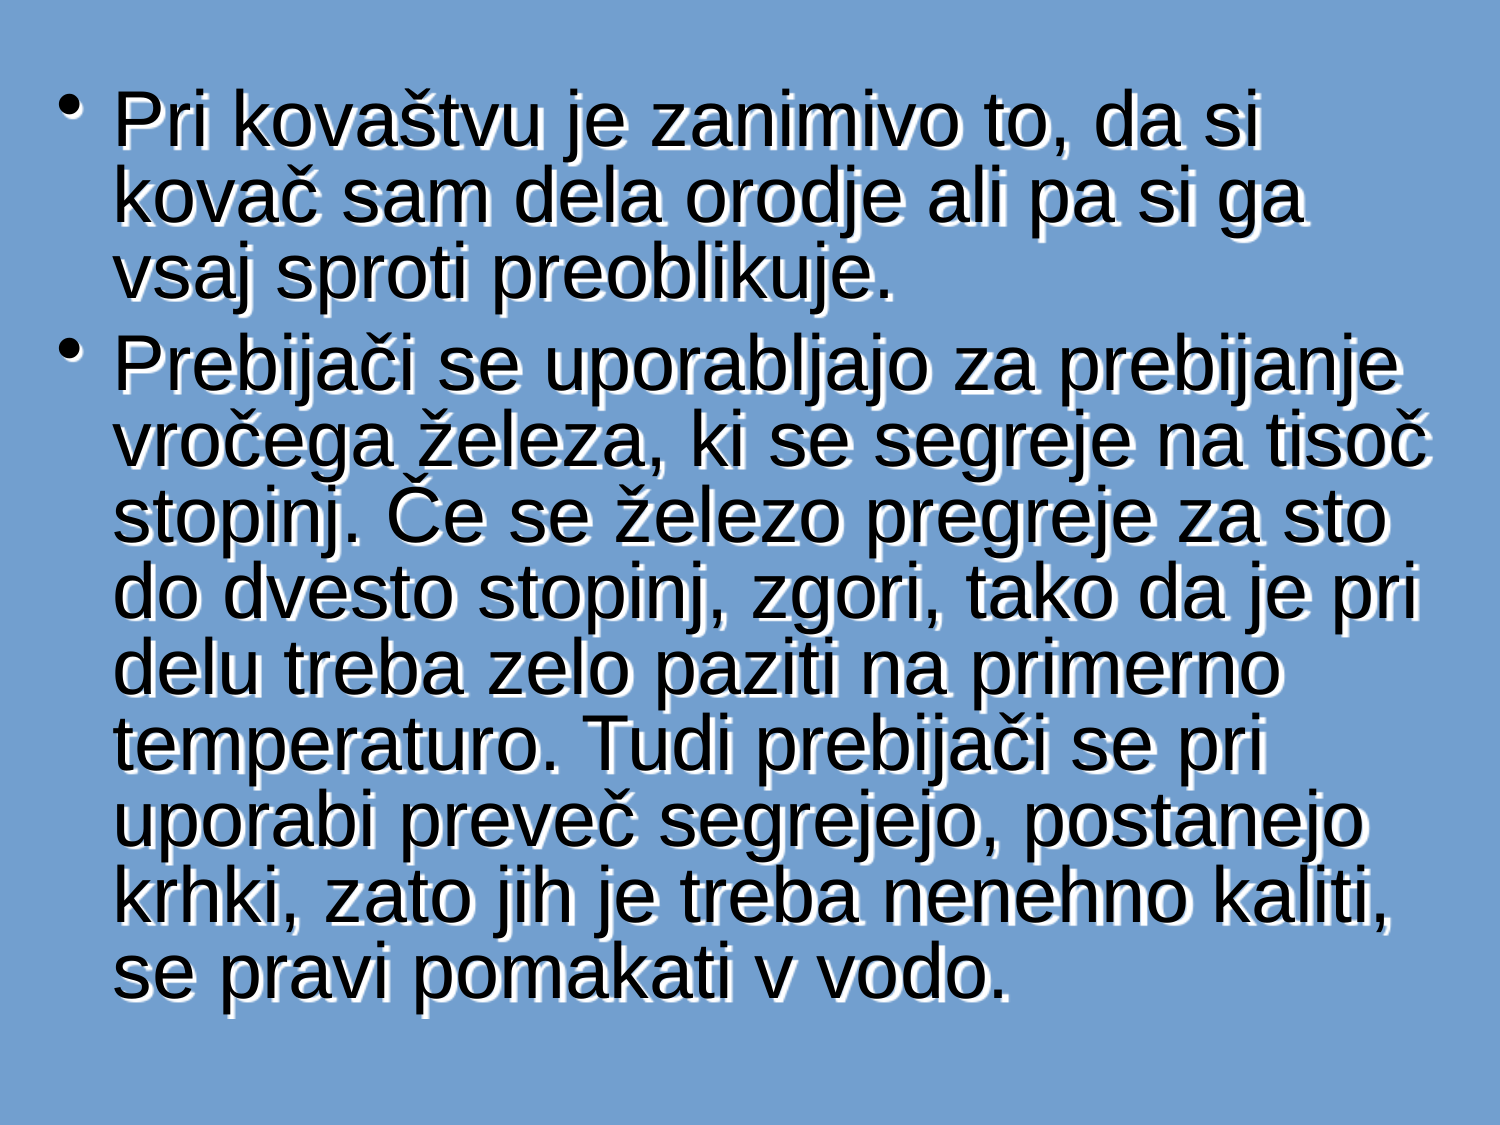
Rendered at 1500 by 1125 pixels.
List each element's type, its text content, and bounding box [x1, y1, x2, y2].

list Pri kovaštvu je zanimivo to, da si kovač sam dela orodje ali pa si ga vsaj sproti preoblikuje. Prebijači se uporabljajo za prebijanje vročega železa, ki se segreje na tisoč stopinj. Če se železo pregreje za sto do dvesto stopinj, zgori, tako da je pri delu treba zelo paziti na primerno temperaturo. Tudi prebijači se pri uporabi preveč segrejejo, postanejo krhki, zato jih je treba nenehno kaliti, se pravi pomakati v vodo. [41, 78, 1459, 993]
